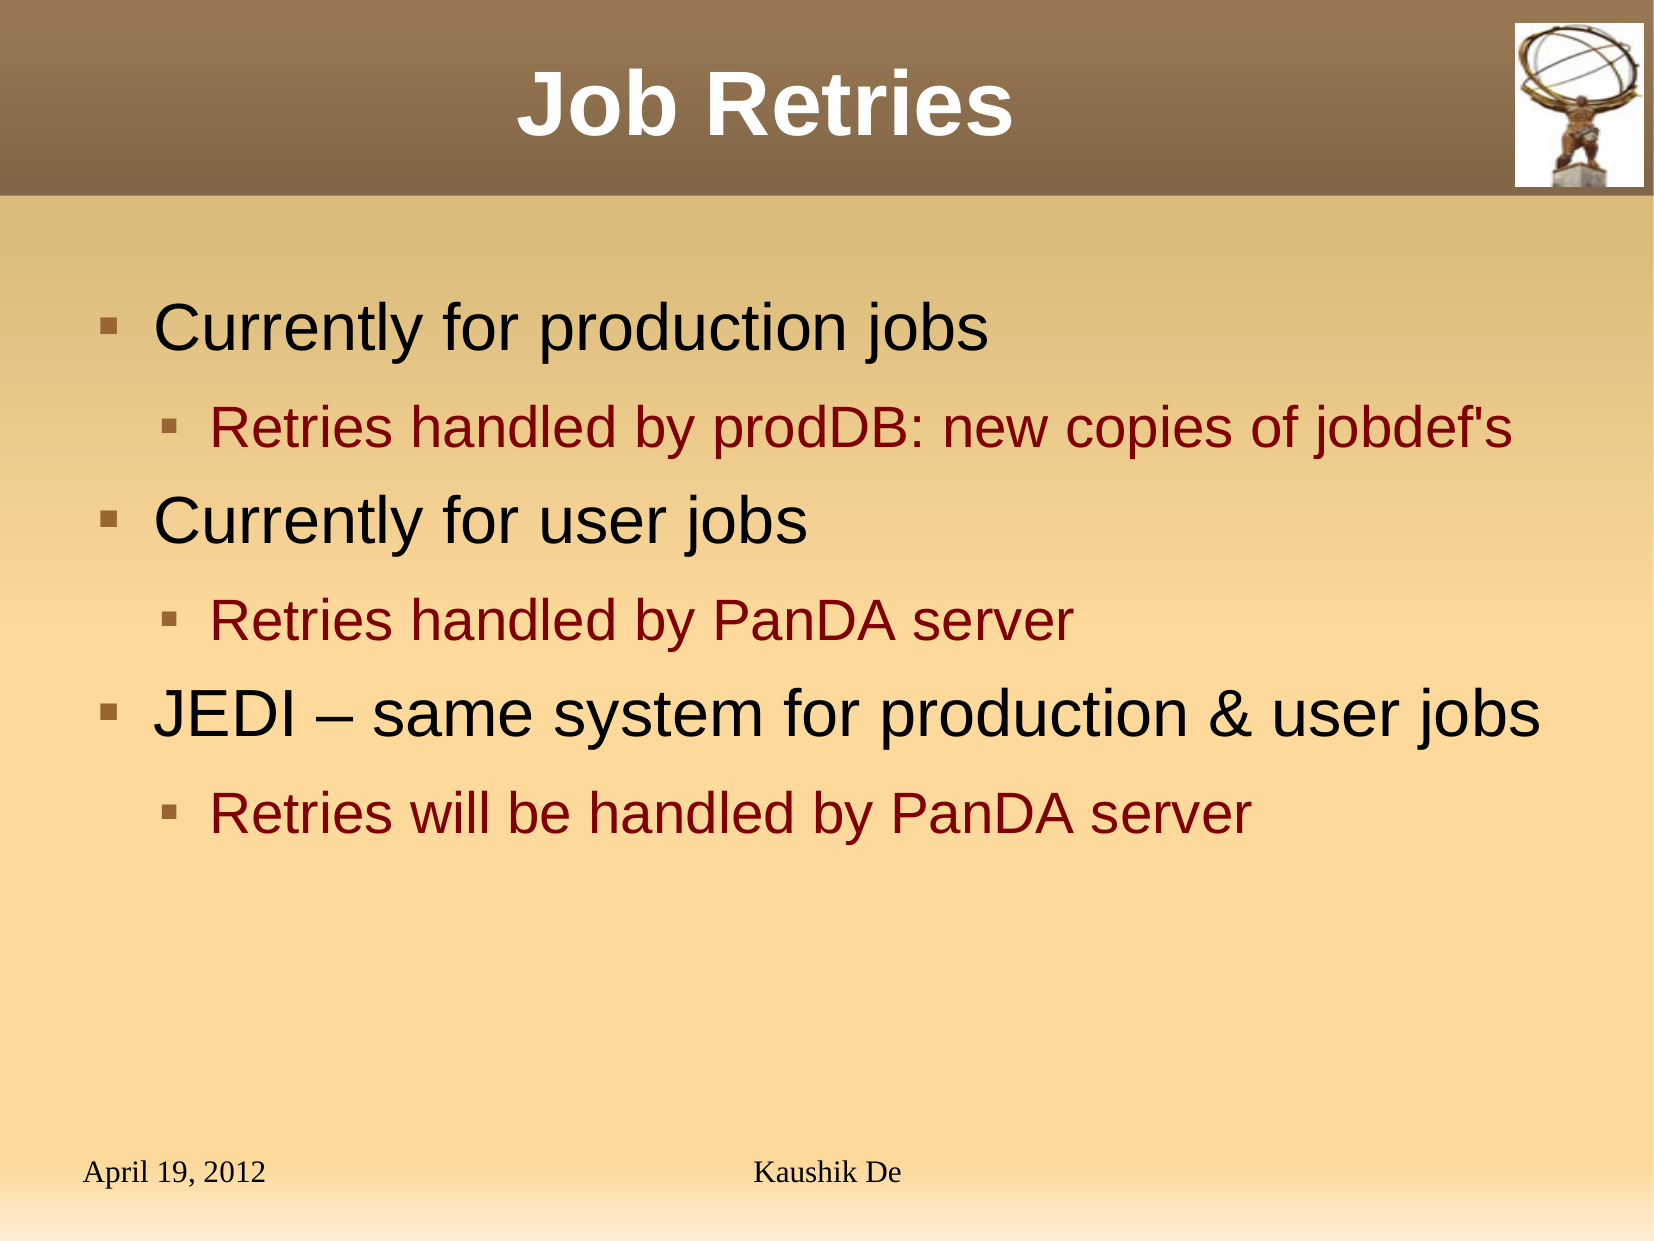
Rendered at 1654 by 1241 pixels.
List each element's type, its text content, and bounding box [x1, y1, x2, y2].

picture [0, 0, 1654, 1241]
list Currently for production jobs Retries handled by prodDB: new copies of jobdef's Currently for user jobs Retries handled by PanDA server JEDI – same system for production & user jobs Retries will be handled by PanDA server [82, 290, 1571, 1066]
title Job Retries [17, 0, 1516, 208]
